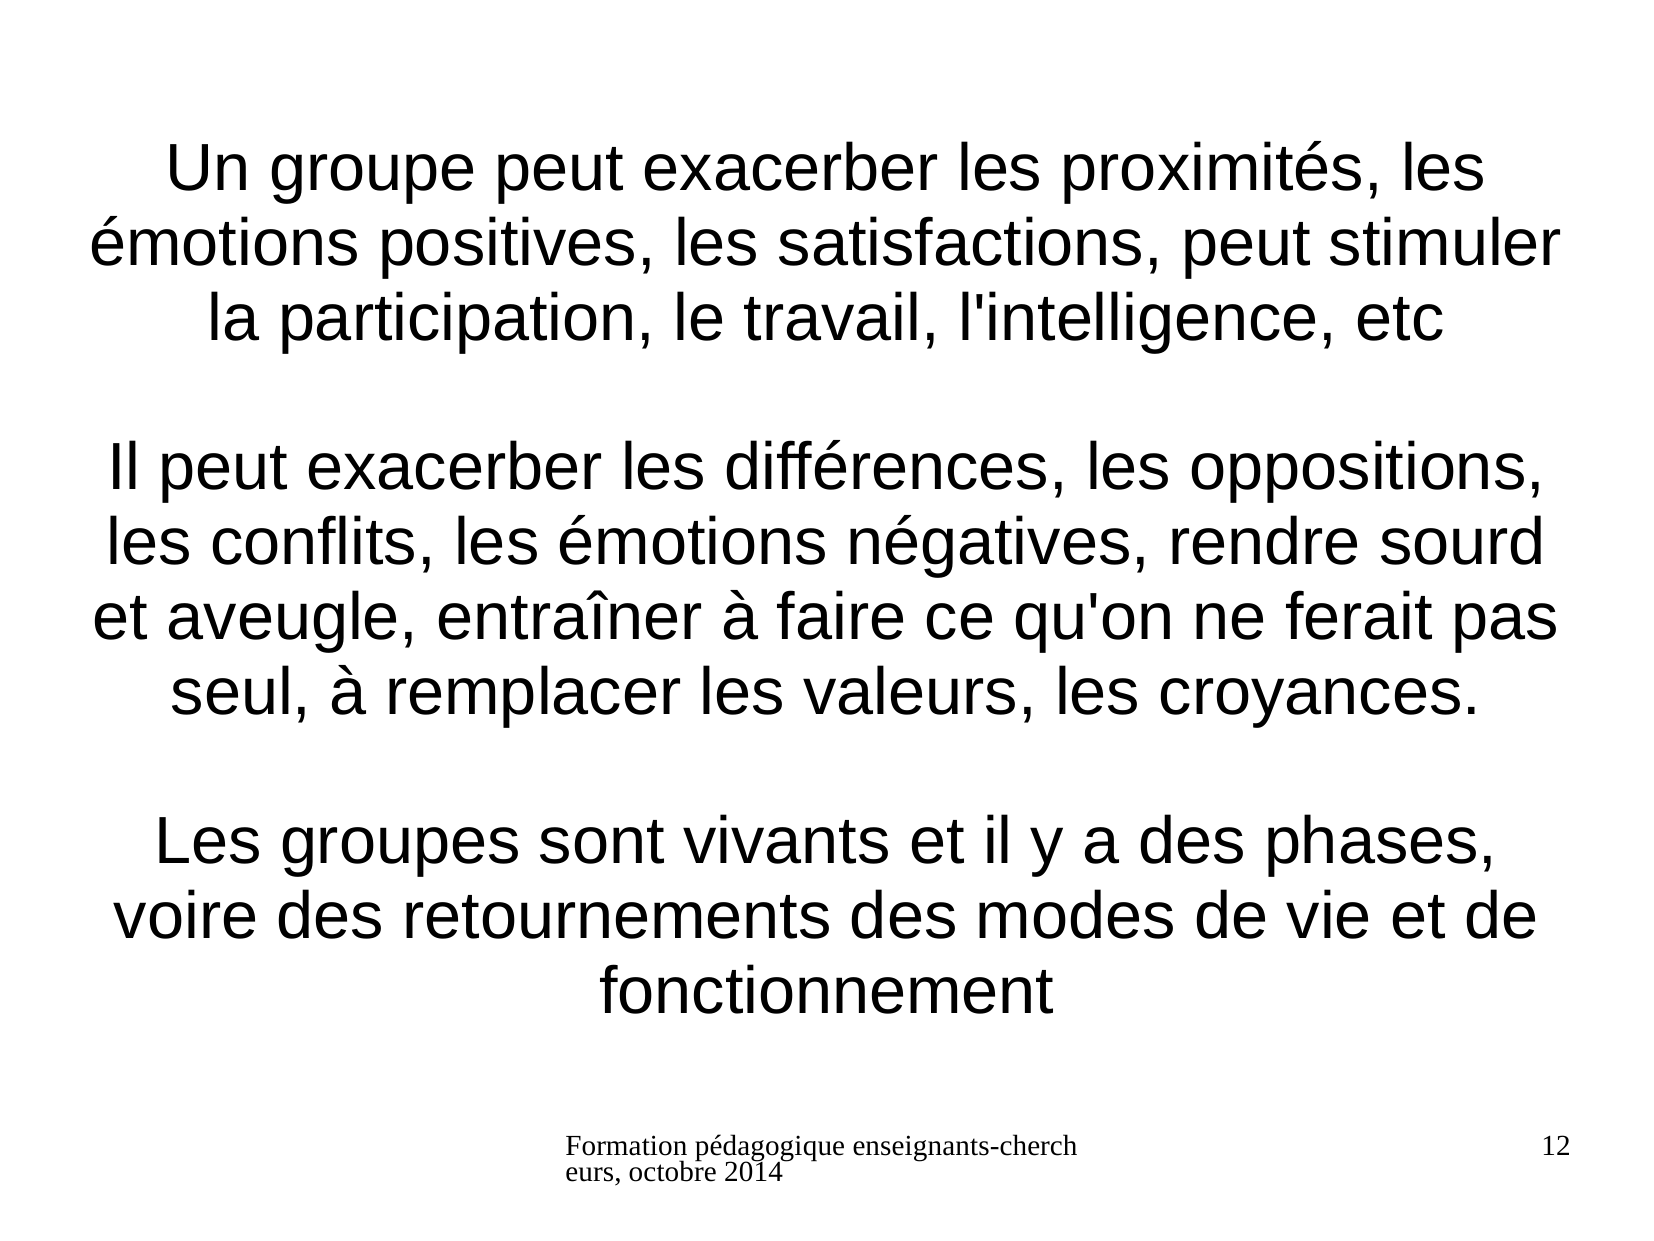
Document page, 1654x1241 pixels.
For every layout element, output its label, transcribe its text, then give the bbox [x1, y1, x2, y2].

subtitle Un groupe peut exacerber les proximités, les émotions positives, les satisfactions, peut stimuler la participation, le travail, l'intelligence, etc Il peut exacerber les différences, les oppositions, les conflits, les émotions négatives, rendre sourd et aveugle, entraîner à faire ce qu'on ne ferait pas seul, à remplacer les valeurs, les croyances. Les groupes sont vivants et il y a des phases, voire des retournements des modes de vie et de fonctionnement [82, 49, 1571, 1109]
